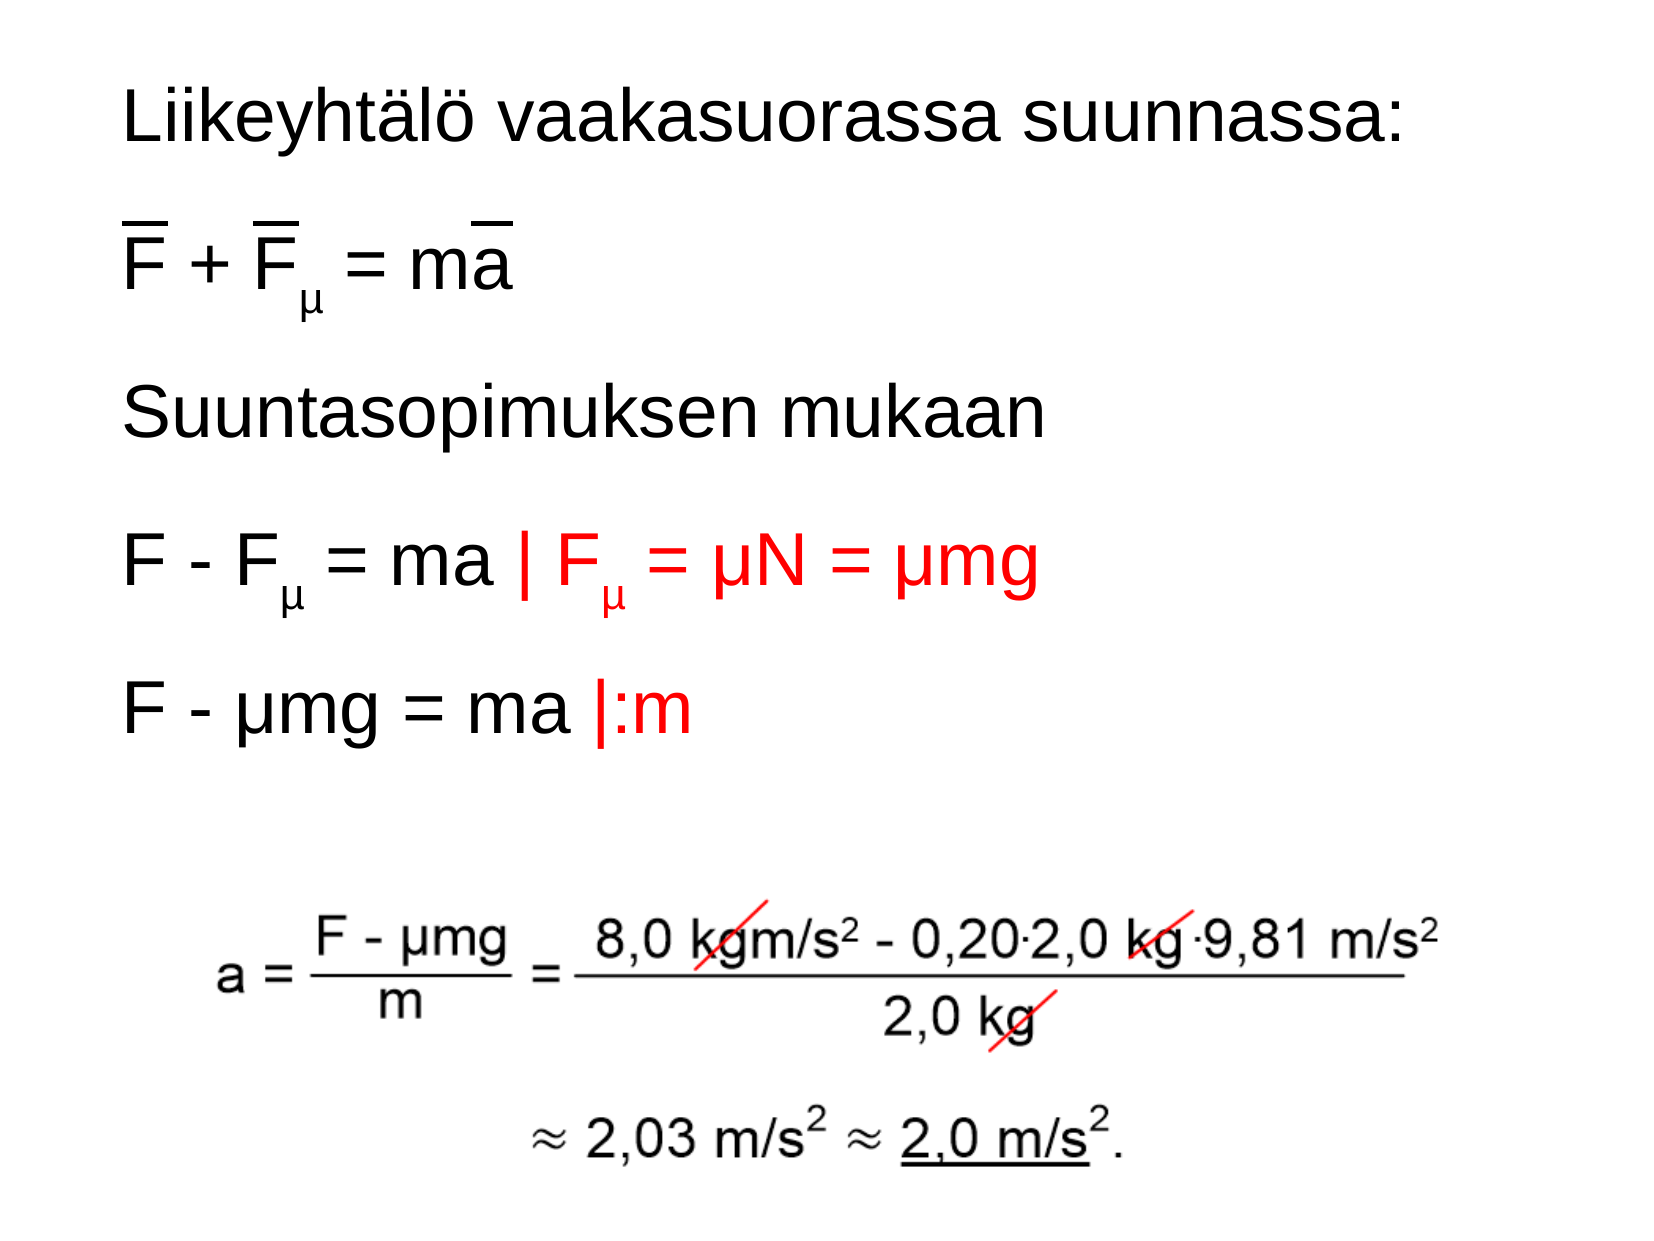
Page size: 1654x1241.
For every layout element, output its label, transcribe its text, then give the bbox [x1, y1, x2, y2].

picture [171, 837, 1524, 1227]
text_box Liikeyhtälö vaakasuorassa suunnassa: F + Fµ = ma Suuntasopimuksen mukaan F - Fµ = ma | Fµ = μN = μmg F - μmg = ma |:m [107, 62, 1512, 721]
